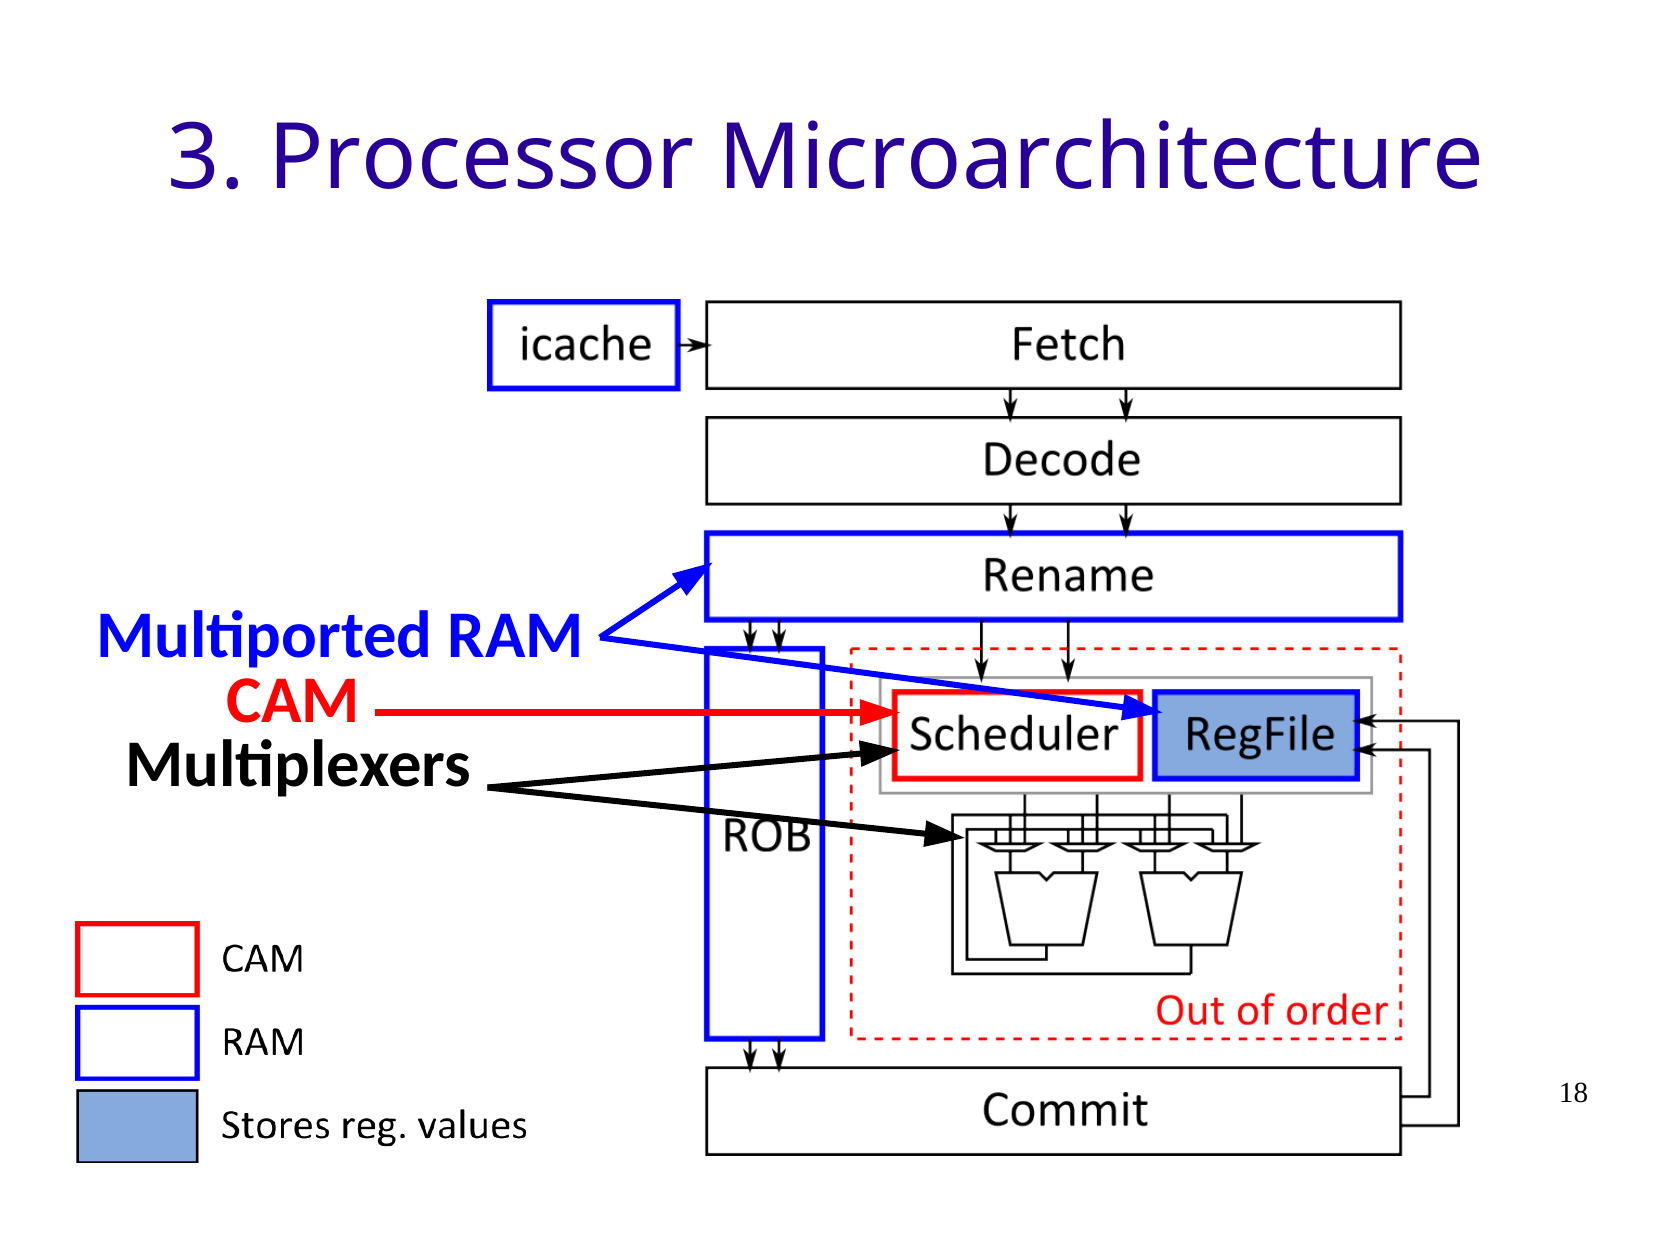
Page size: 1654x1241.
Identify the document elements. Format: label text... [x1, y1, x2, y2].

title 3. Processor Microarchitecture [82, 49, 1571, 257]
text_box Multiported RAM [81, 600, 601, 697]
text_box Multiplexers [110, 728, 488, 842]
text_box CAM [211, 697, 376, 728]
picture [75, 299, 1460, 1163]
